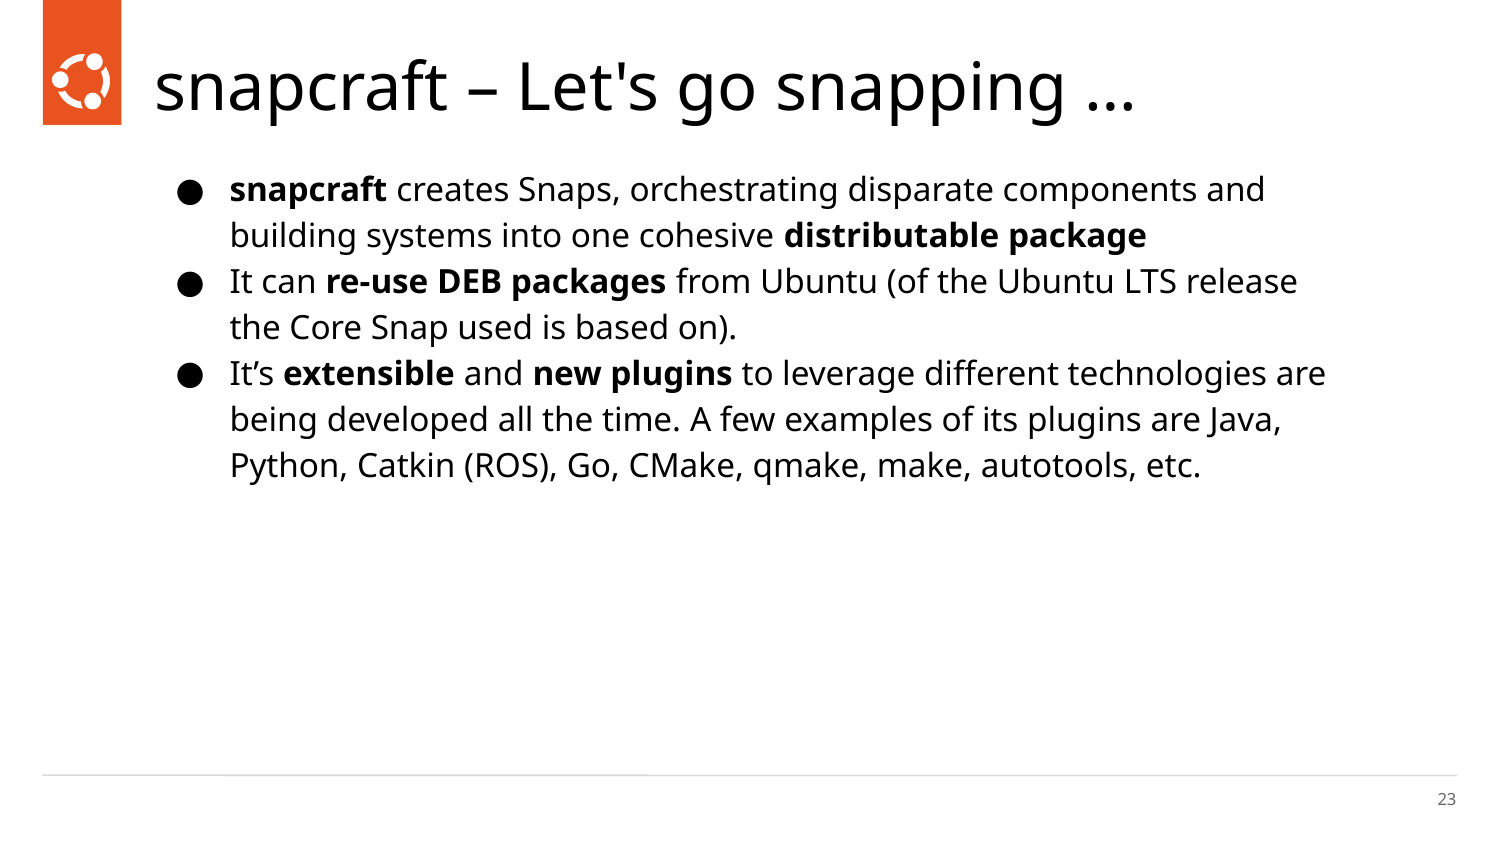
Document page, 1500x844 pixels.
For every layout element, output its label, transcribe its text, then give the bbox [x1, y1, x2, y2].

slide_number <number> [1381, 773, 1472, 839]
list snapcraft creates Snaps, orchestrating disparate components and building systems into one cohesive distributable package It can re-use DEB packages from Ubuntu (of the Ubuntu LTS release the Core Snap used is based on). It’s extensible and new plugins to leverage different technologies are being developed all the time. A few examples of its plugins are Java, Python, Catkin (ROS), Go, CMake, qmake, make, autotools, etc. [154, 162, 1343, 768]
title snapcraft – Let's go snapping … [154, 43, 1324, 126]
